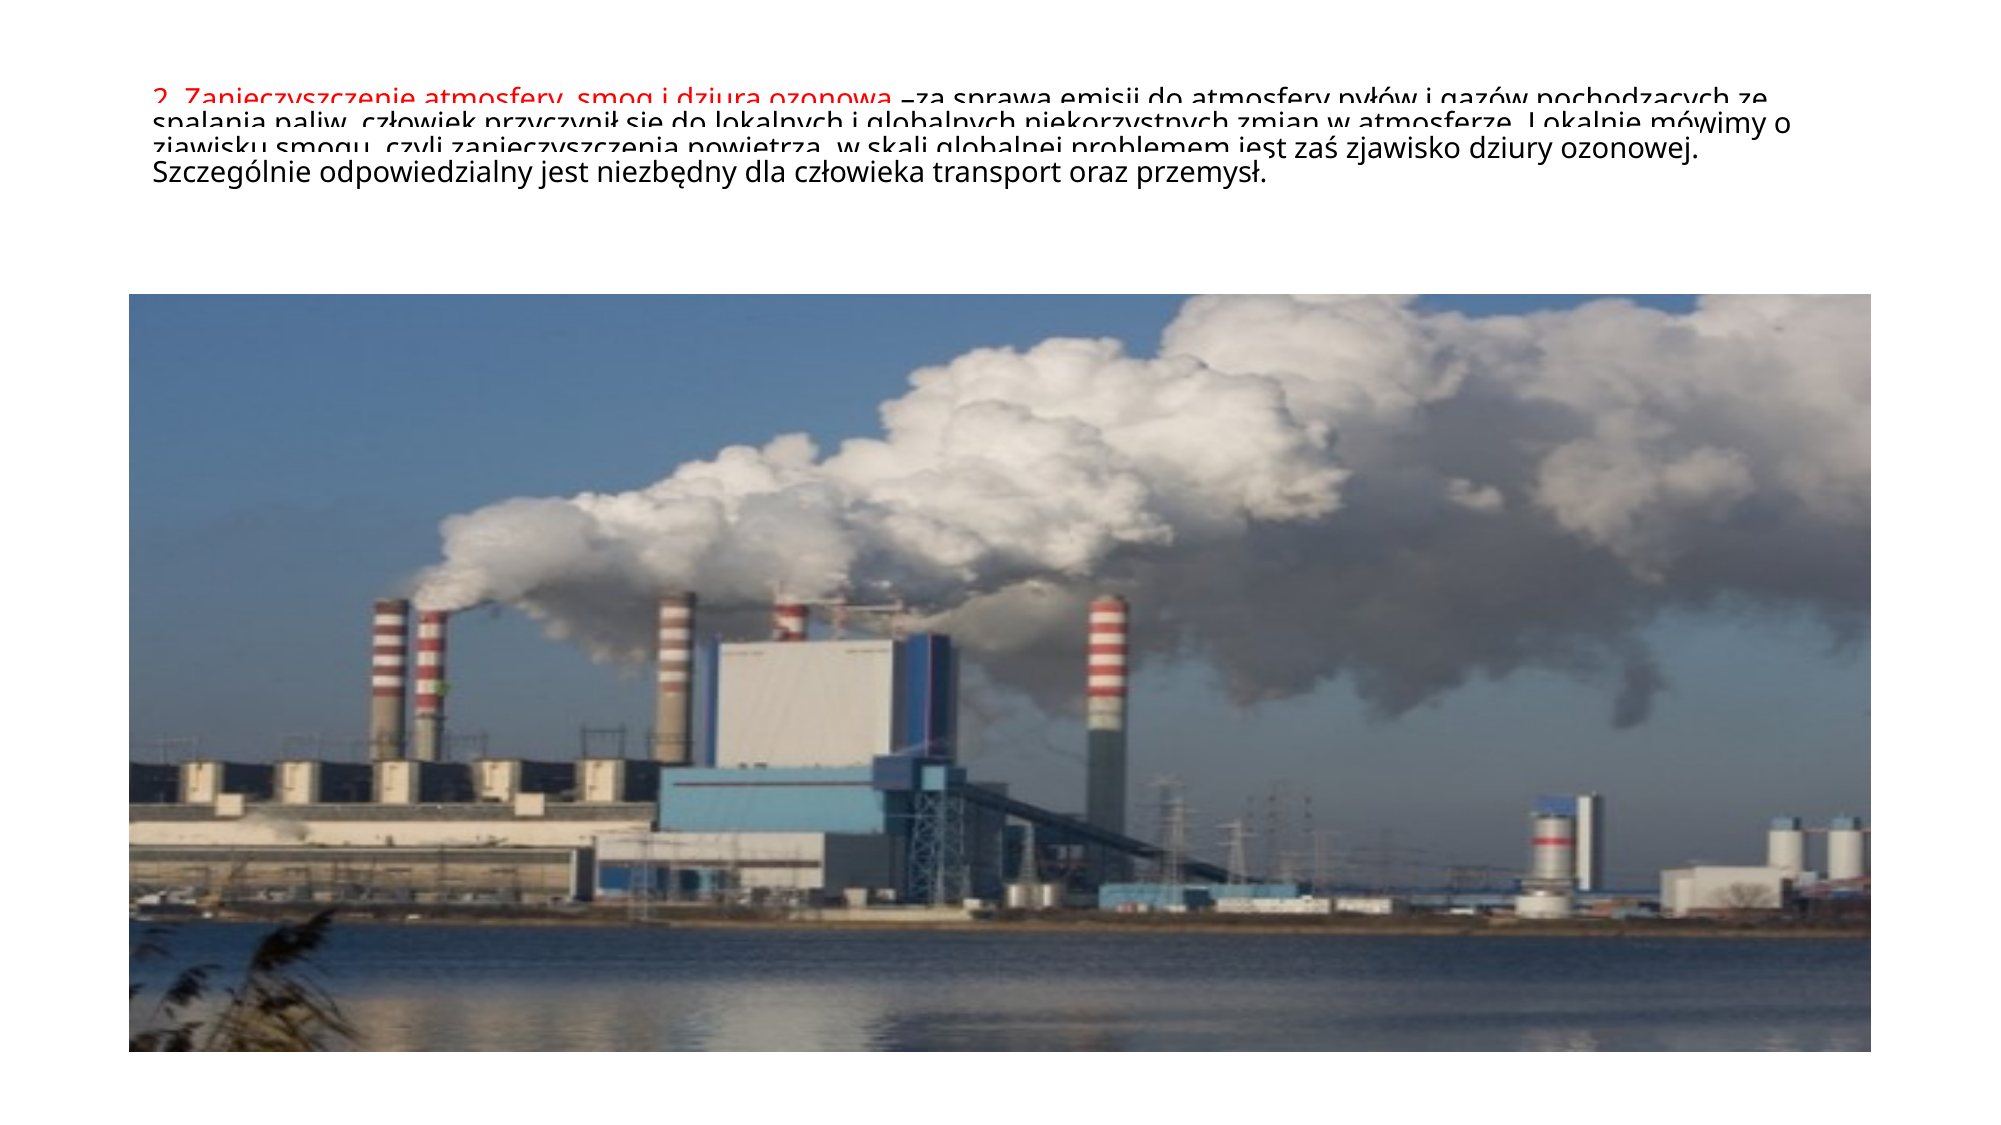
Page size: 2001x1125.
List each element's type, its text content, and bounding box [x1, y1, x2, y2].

title 2. Zanieczyszczenie atmosfery, smog i dziura ozonowa –za sprawą emisji do atmosfery pyłów i gazów pochodzących ze spalania paliw człowiek przyczynił się do lokalnych i globalnych niekorzystnych zmian w atmosferze. Lokalnie mówimy o zjawisku smogu, czyli zanieczyszczenia powietrza, w skali globalnej problemem jest zaś zjawisko dziury ozonowej. Szczególnie odpowiedzialny jest niezbędny dla człowieka transport oraz przemysł. [137, 59, 1863, 278]
picture [129, 295, 1871, 1052]
